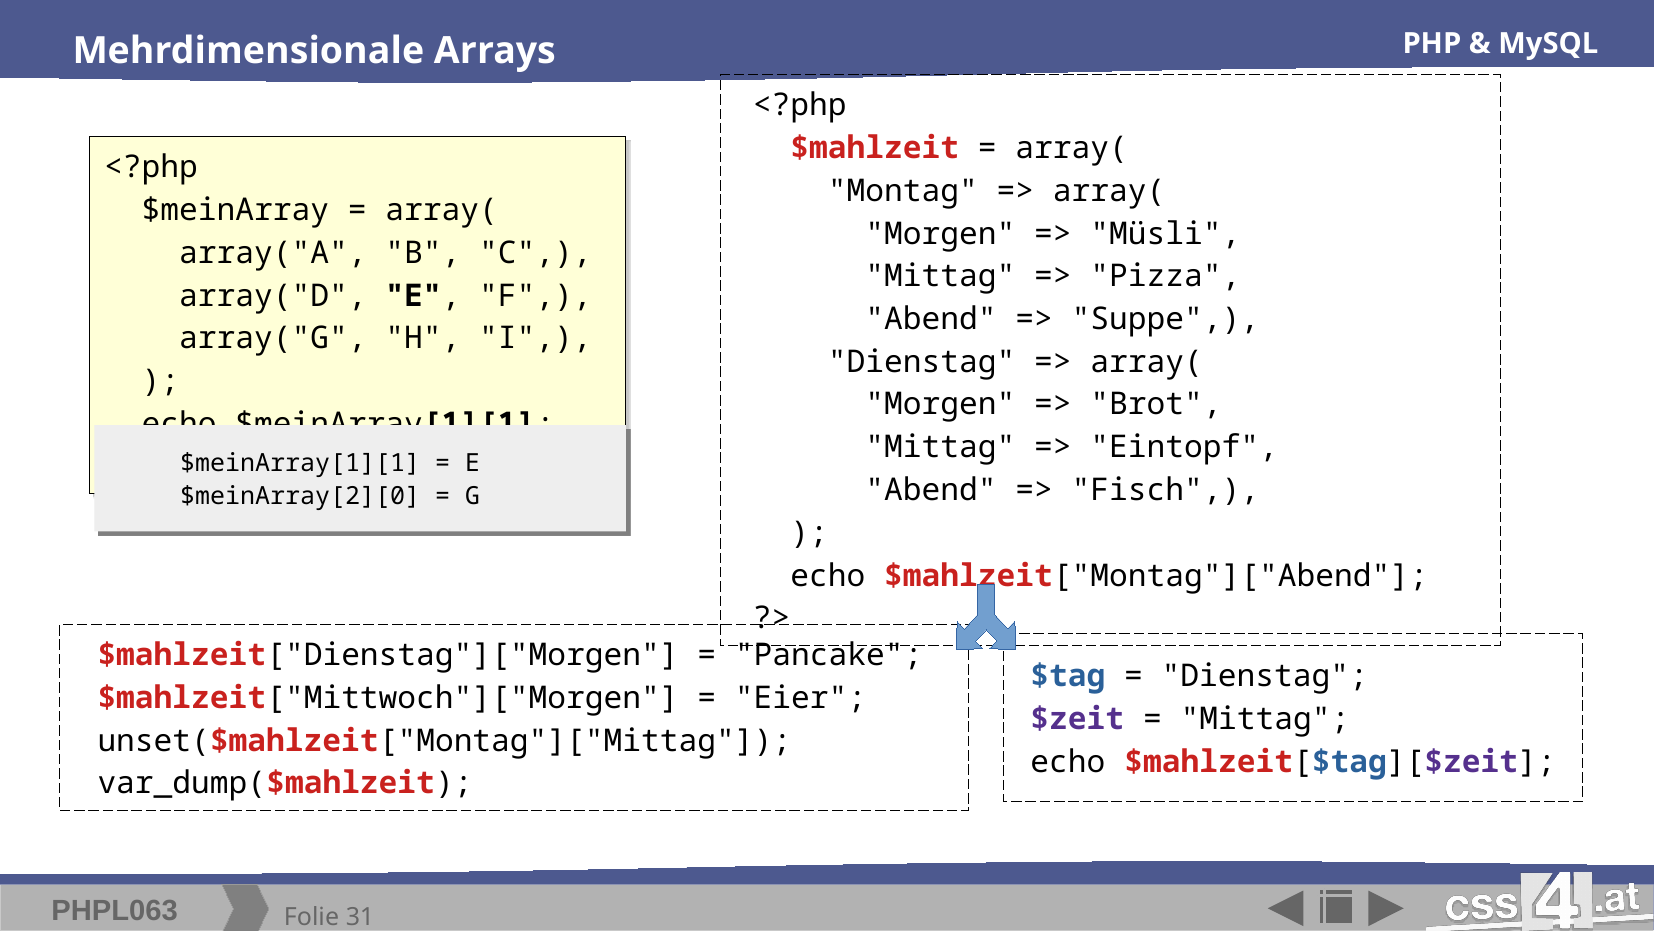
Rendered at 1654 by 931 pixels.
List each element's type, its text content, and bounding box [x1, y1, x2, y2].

text_box PHP & MySQL [1387, 15, 1619, 60]
text_box $tag = "Dienstag"; $zeit = "Mittag"; echo $mahlzeit[$tag][$zeit]; [1003, 633, 1583, 802]
text_box <?php $mahlzeit = array( "Montag" => array( "Morgen" => "Müsli", "Mittag" => "Pizza", "Abend" => "Suppe",), "Dienstag" => array( "Morgen" => "Brot", "Mittag" => "Eintopf", "Abend" => "Fisch",), ); echo $mahlzeit["Montag"]["Abend"]; ?> [720, 135, 1501, 585]
text_box $mahlzeit["Dienstag"]["Morgen"] = "Pancake"; $mahlzeit["Mittwoch"]["Morgen"] = "Eier"; unset($mahlzeit["Montag"]["Mittag"]); var_dump($mahlzeit); [59, 632, 969, 804]
text_box <?php $meinArray = array( array("A", "B", "C",), array("D", "E", "F",), array("G", "H", "I",), ); echo $meinArray[1][1]; ?> [89, 136, 626, 402]
text_box [0, 861, 1654, 931]
picture [1426, 872, 1654, 931]
text_box [0, 0, 1654, 83]
text_box [956, 584, 1016, 650]
text_box $meinArray[1][1] = E $meinArray[2][0] = G [94, 425, 626, 532]
text_box PHPL063 [36, 886, 209, 931]
text_box Folie <Foliennummer> [269, 891, 542, 931]
text_box Mehrdimensionale Arrays [57, 16, 551, 69]
